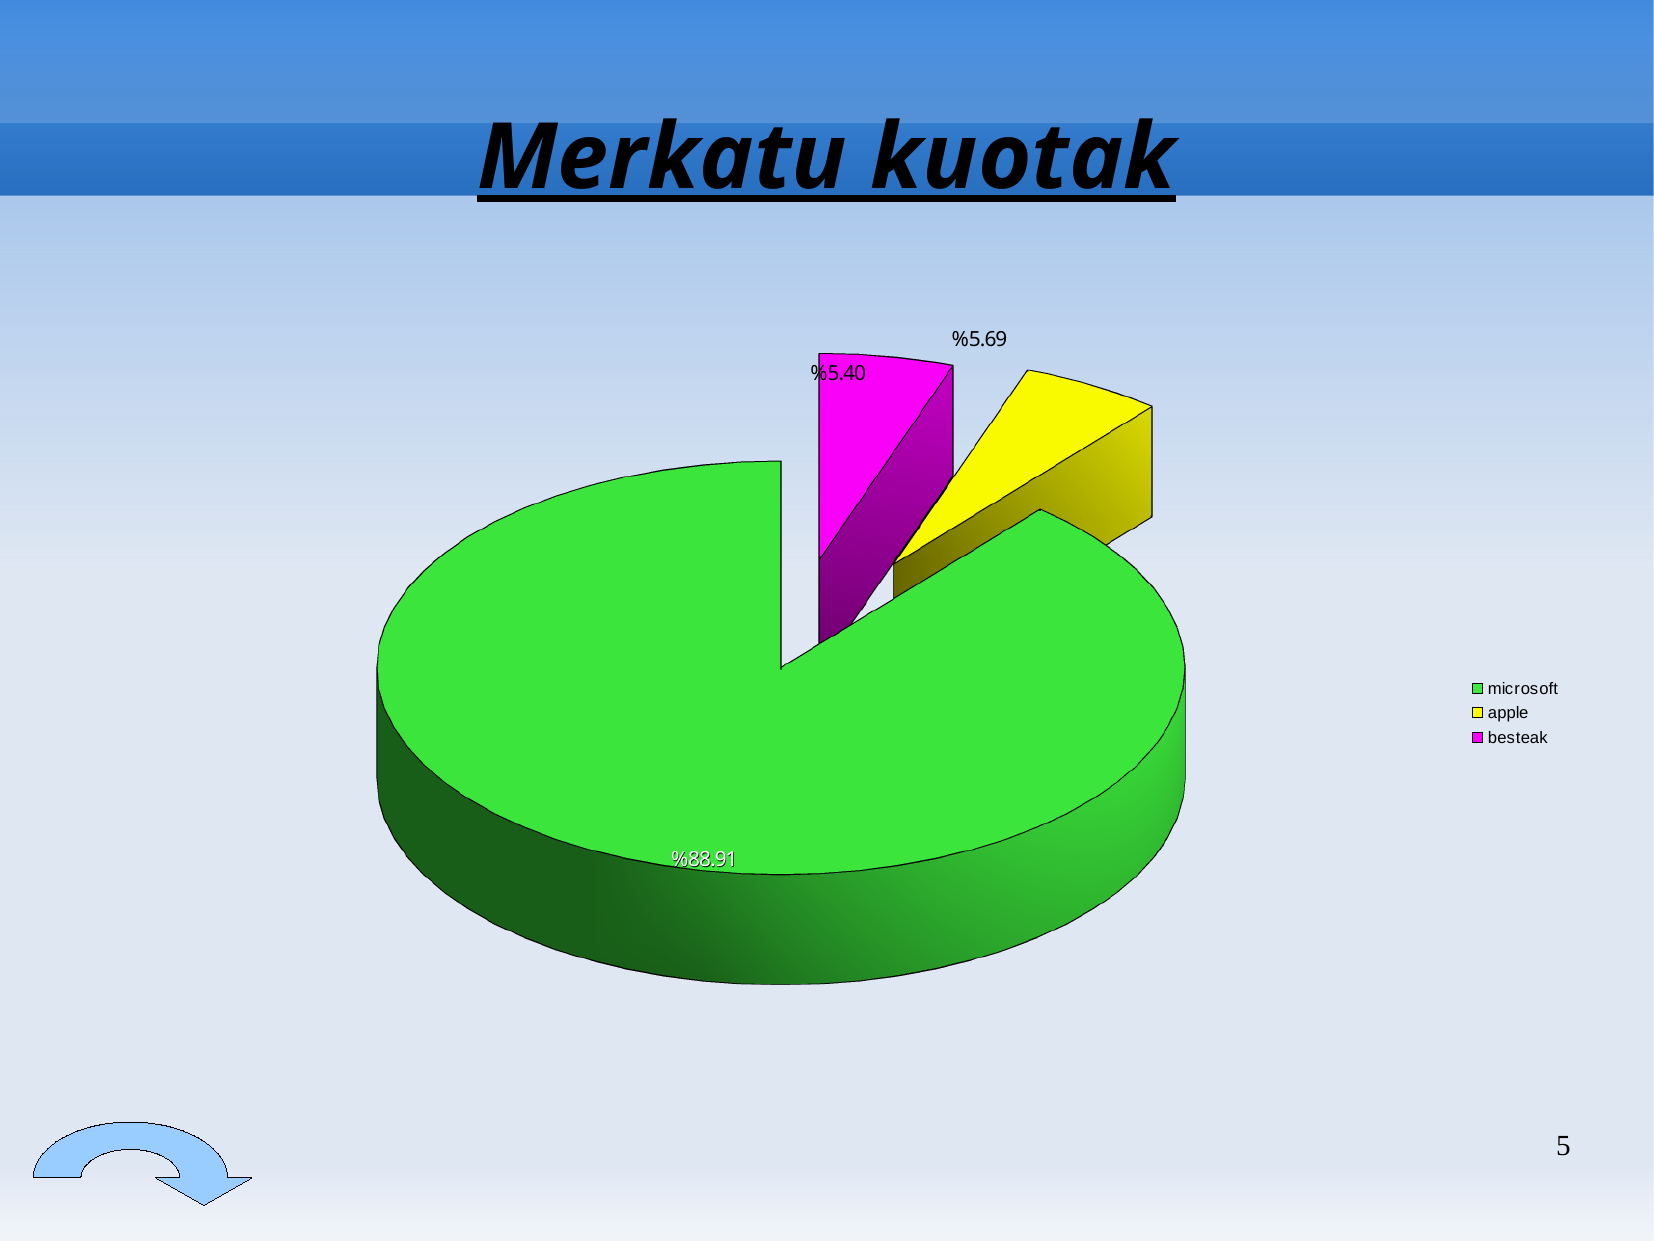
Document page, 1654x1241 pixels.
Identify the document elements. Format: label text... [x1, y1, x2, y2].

chart [88, 303, 1577, 1123]
picture [0, 0, 1654, 1241]
title Merkatu kuotak [82, 56, 1571, 250]
text_box [33, 1122, 252, 1206]
